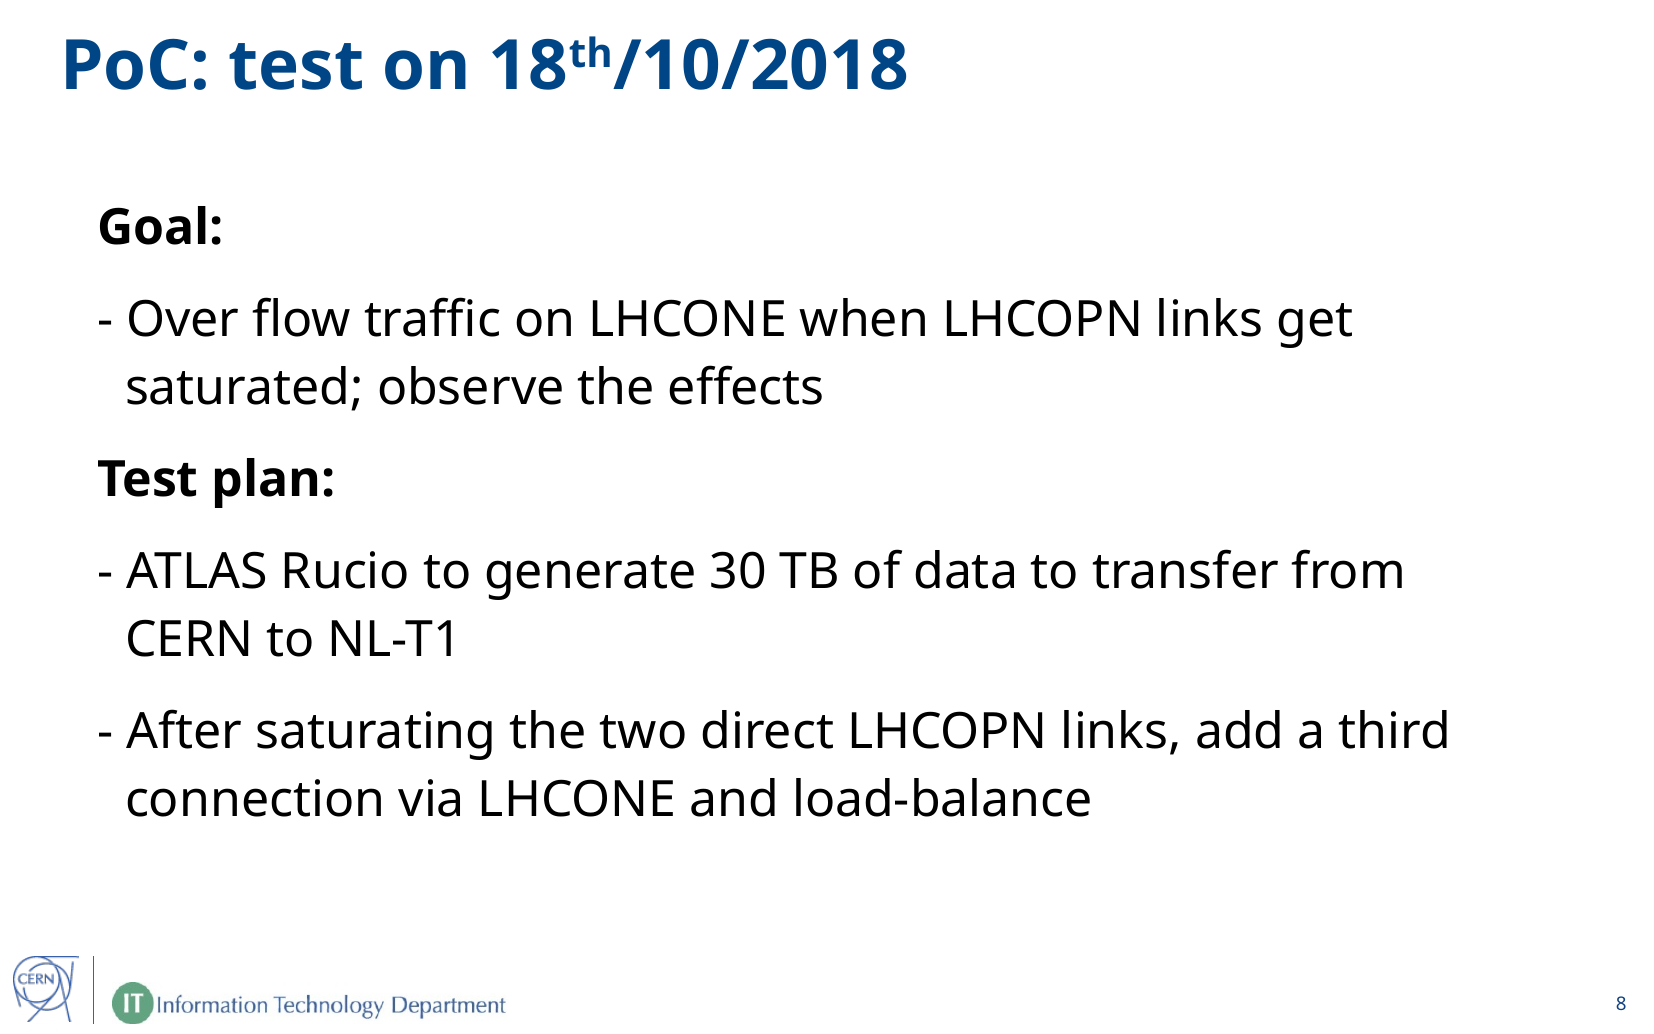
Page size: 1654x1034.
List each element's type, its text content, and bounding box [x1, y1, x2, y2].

text_box Goal: - Over flow traffic on LHCONE when LHCOPN links get saturated; observe the effects Test plan: - ATLAS Rucio to generate 30 TB of data to transfer from CERN to NL-T1 - After saturating the two direct LHCOPN links, add a third connection via LHCONE and load-balance [82, 183, 1563, 1034]
picture [13, 956, 79, 1032]
title PoC: test on 18th/10/2018 [60, 0, 1528, 138]
